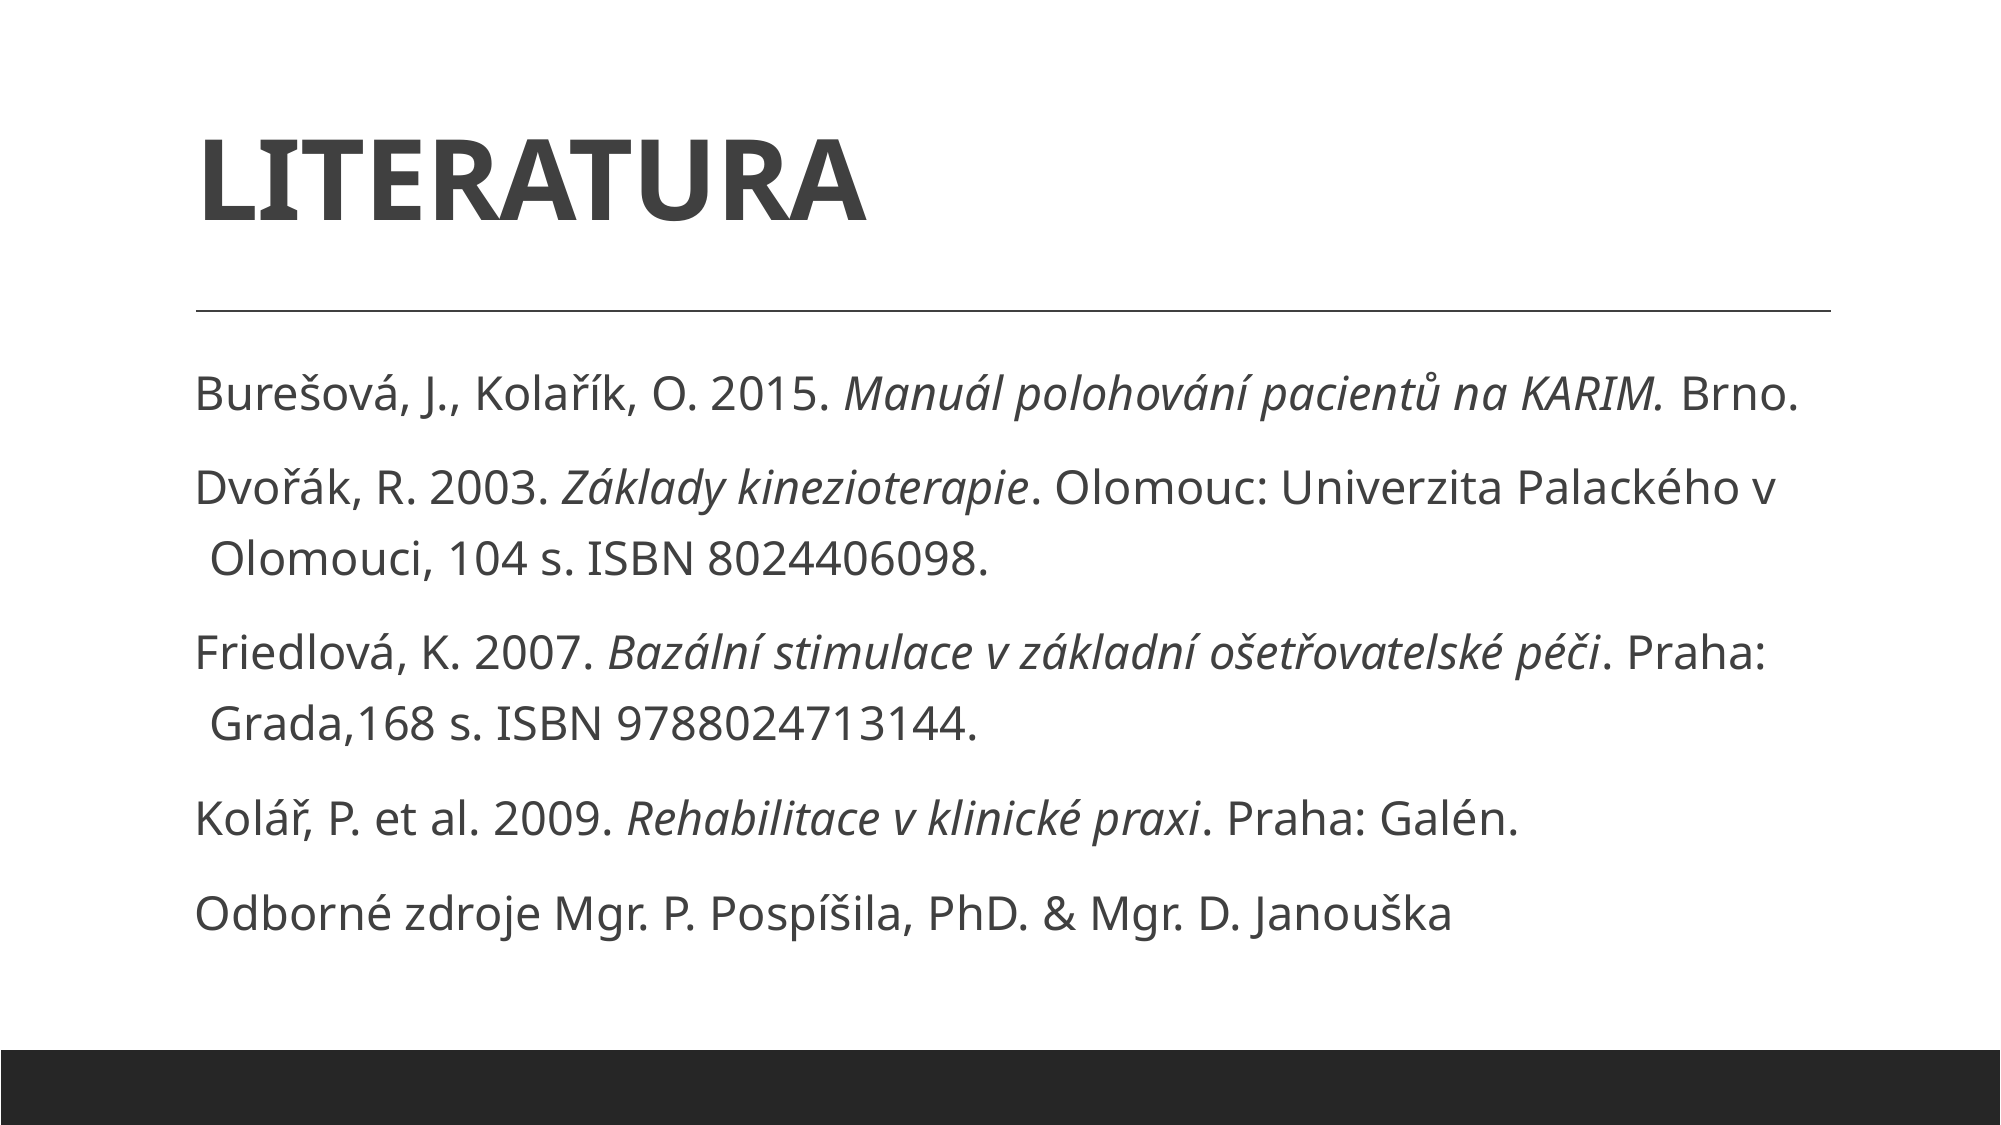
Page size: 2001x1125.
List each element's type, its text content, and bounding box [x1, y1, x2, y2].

list Burešová, J., Kolařík, O. 2015. Manuál polohování pacientů na KARIM. Brno. Dvořák, R. 2003. Základy kinezioterapie. Olomouc: Univerzita Palackého v Olomouci, 104 s. ISBN 8024406098. Friedlová, K. 2007. Bazální stimulace v základní ošetřovatelské péči. Praha: Grada,168 s. ISBN 9788024713144. Kolář, P. et al. 2009. Rehabilitace v klinické praxi. Praha: Galén. Odborné zdroje Mgr. P. Pospíšila, PhD. & Mgr. D. Janouška [180, 345, 1831, 963]
title LITERATURA [180, 47, 1831, 253]
